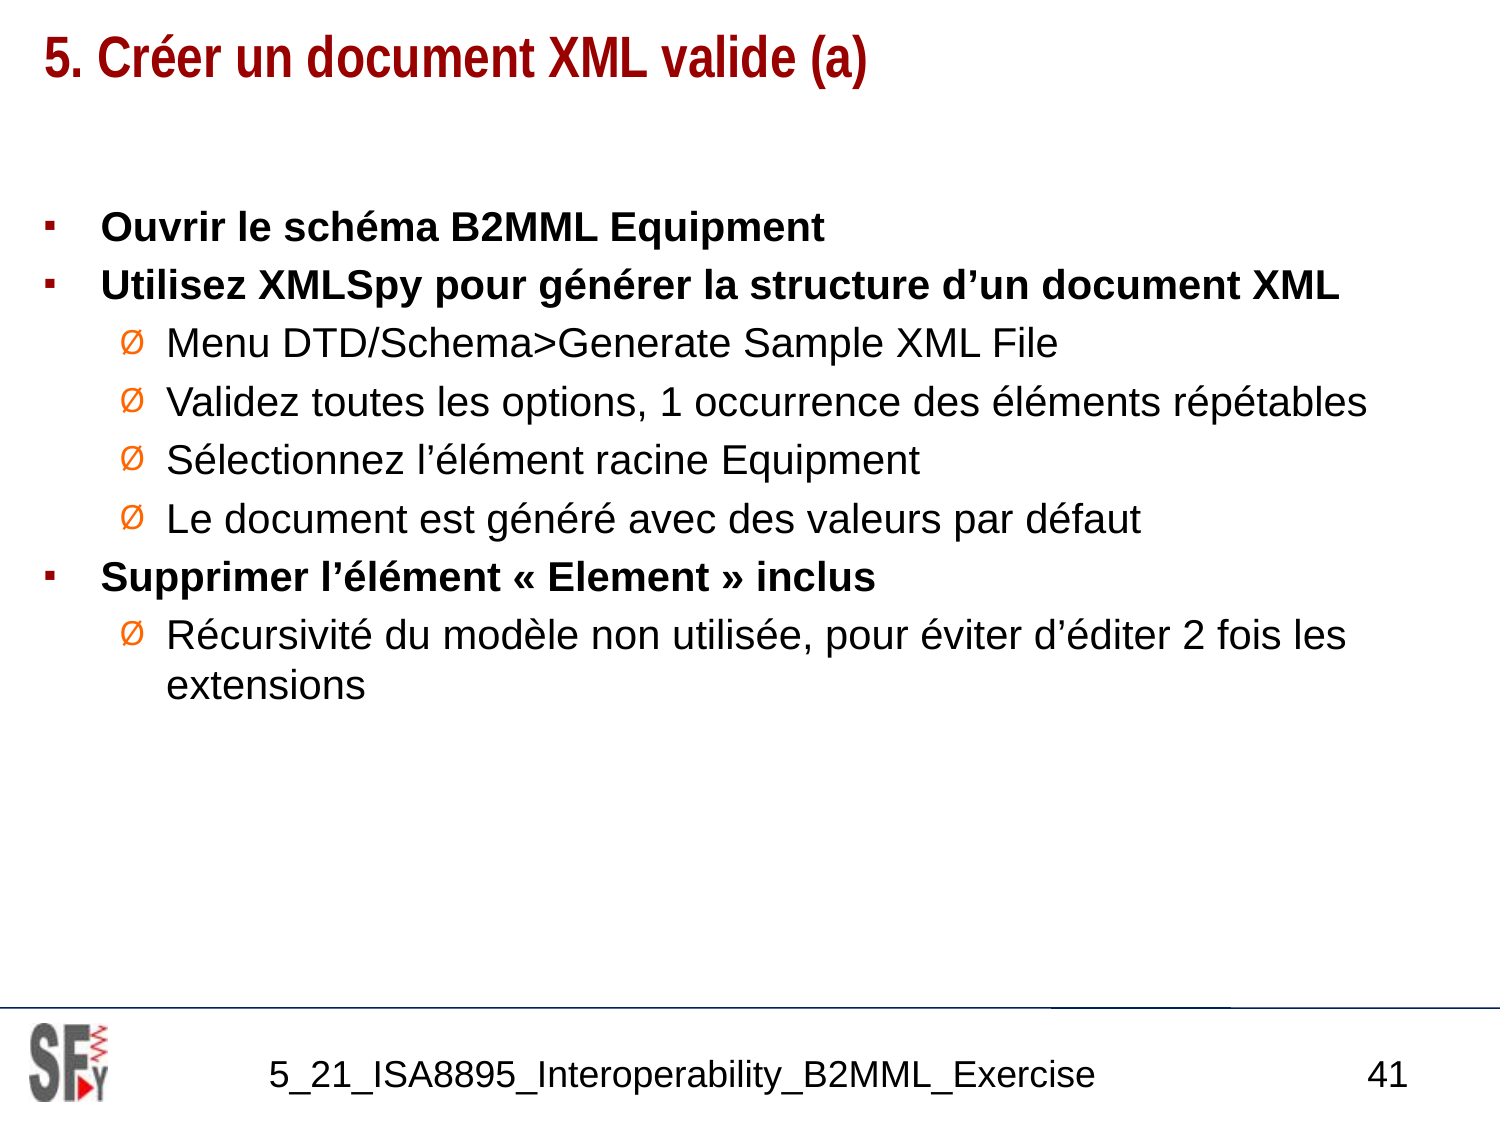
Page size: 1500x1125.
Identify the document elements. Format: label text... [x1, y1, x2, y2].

footer 5_21_ISA8895_Interoperability_B2MML_Exercise [253, 1034, 1336, 1103]
title 5. Créer un document XML valide (a) [29, 12, 1471, 138]
picture [29, 1023, 108, 1102]
list Ouvrir le schéma B2MML Equipment Utilisez XMLSpy pour générer la structure d’un document XML Menu DTD/Schema>Generate Sample XML File Validez toutes les options, 1 occurrence des éléments répétables Sélectionnez l’élément racine Equipment Le document est généré avec des valeurs par défaut Supprimer l’élément « Element » inclus Récursivité du modèle non utilisée, pour éviter d’éditer 2 fois les extensions [29, 184, 1471, 988]
slide_number <numéro> [1352, 1034, 1490, 1103]
